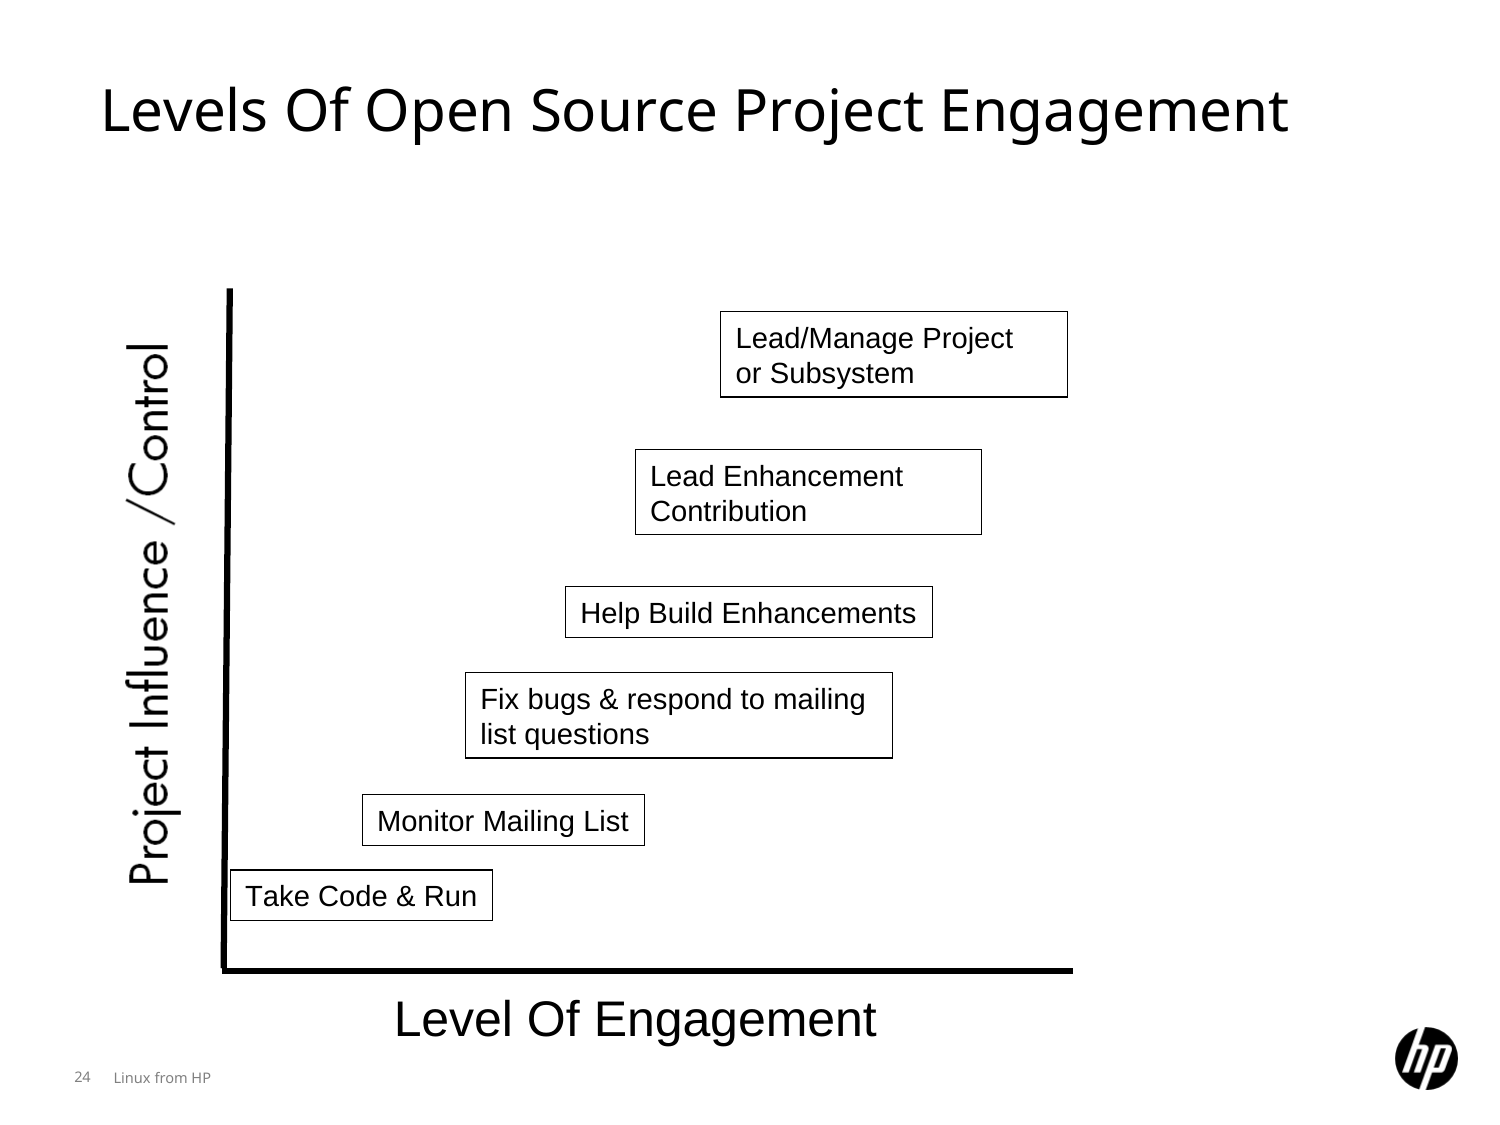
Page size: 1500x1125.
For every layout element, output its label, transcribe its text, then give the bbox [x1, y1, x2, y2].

text_box Take Code & Run [230, 870, 493, 921]
text_box Help Build Enhancements [565, 586, 933, 638]
text_box Lead Enhancement Contribution [635, 449, 982, 535]
text_box Fix bugs & respond to mailing list questions [465, 672, 893, 758]
picture [1393, 1025, 1460, 1092]
text_box Levels Of Open Source Project Engagement [85, 66, 1430, 170]
text_box Lead/Manage Project or Subsystem [720, 311, 1068, 398]
picture [103, 203, 197, 1024]
text_box Level Of Engagement [379, 979, 893, 1055]
text_box Monitor Mailing List [362, 794, 645, 846]
